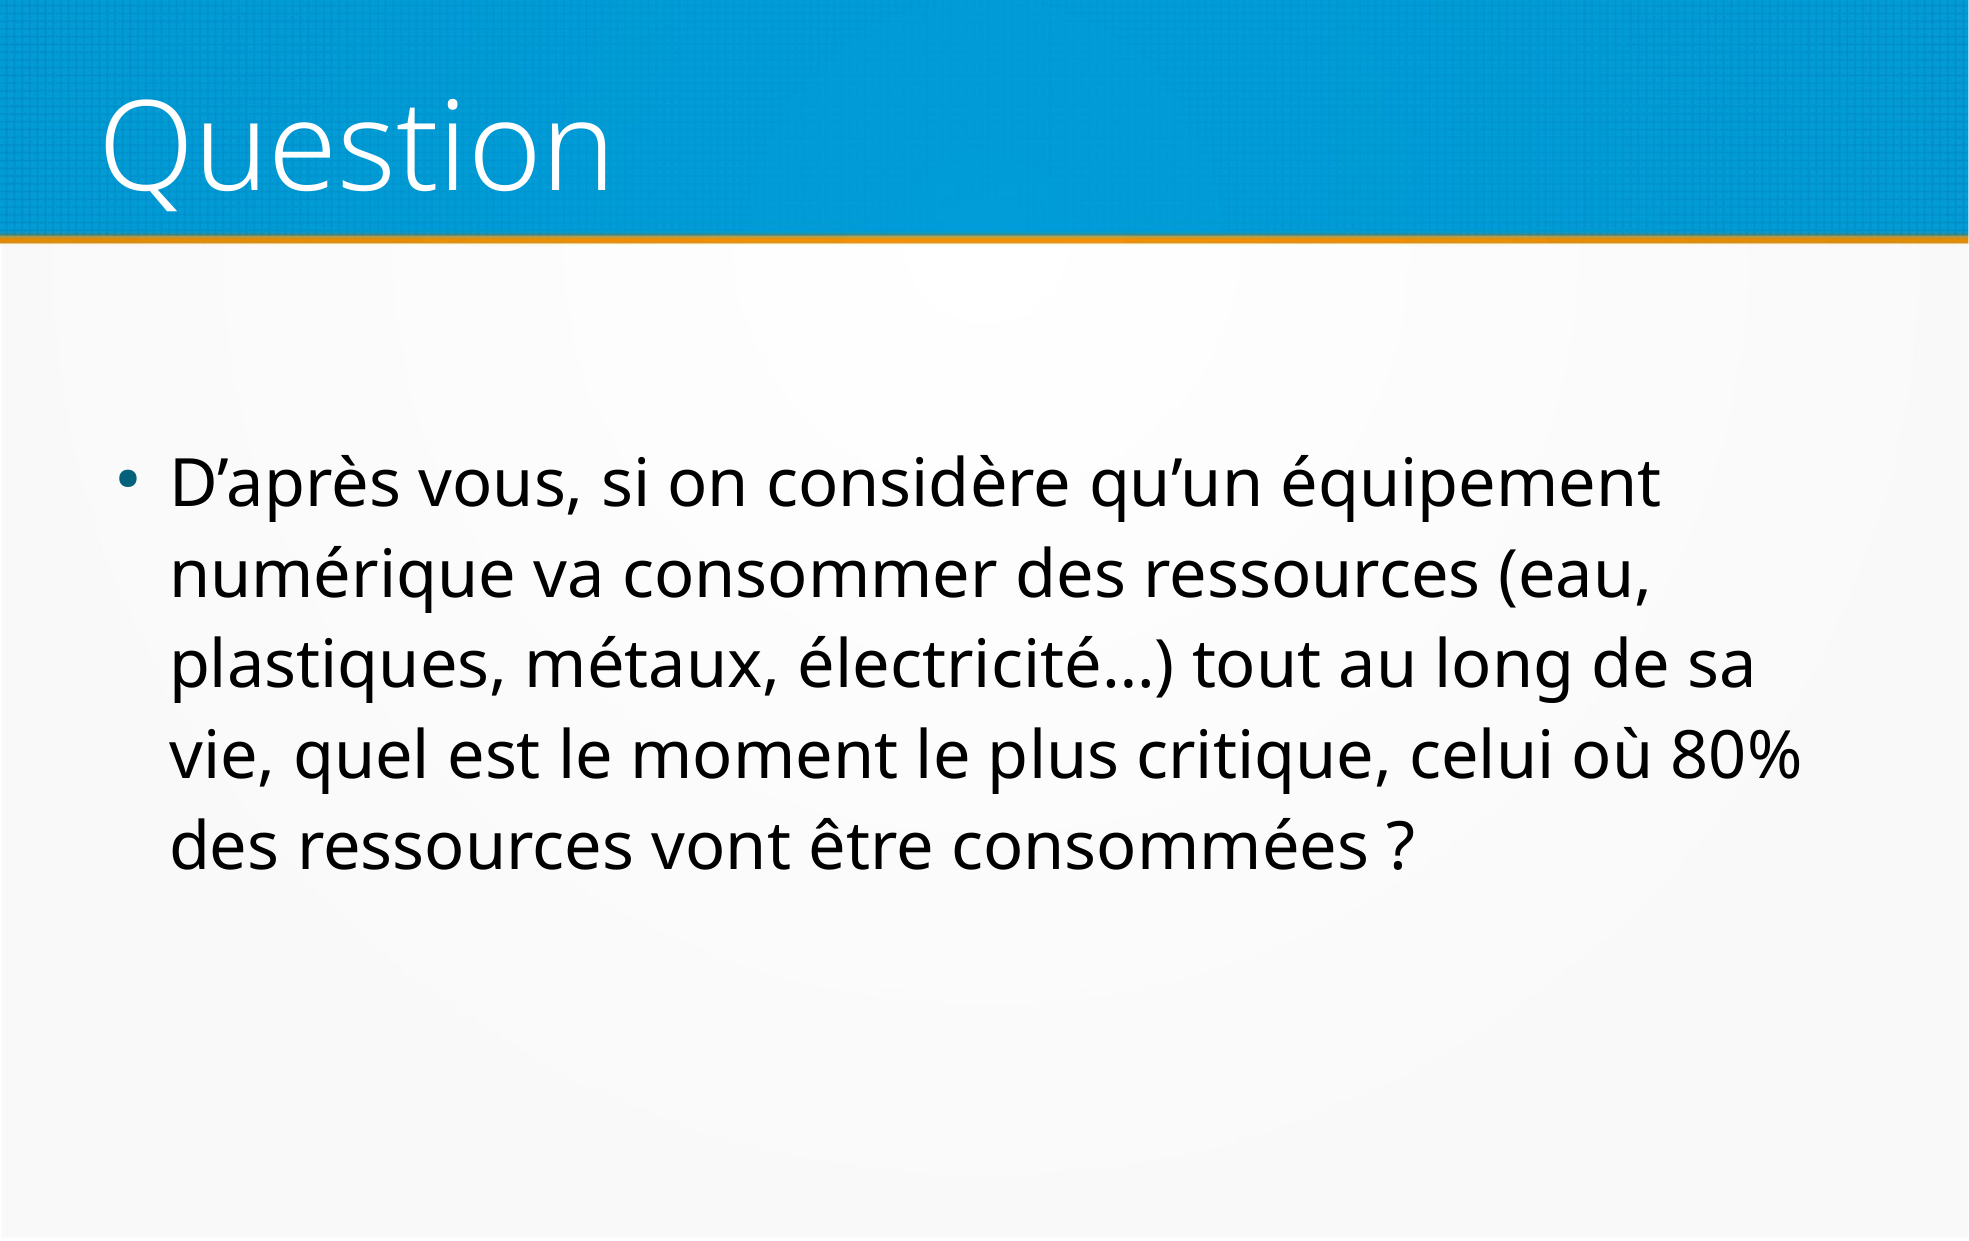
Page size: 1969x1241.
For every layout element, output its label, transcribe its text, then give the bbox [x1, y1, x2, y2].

picture [0, 233, 1969, 1241]
title Question [98, 19, 1870, 227]
list D’après vous, si on considère qu’un équipement numérique va consommer des ressources (eau, plastiques, métaux, électricité…) tout au long de sa vie, quel est le moment le plus critique, celui où 80% des ressources vont être consommées ? [98, 315, 1861, 1081]
